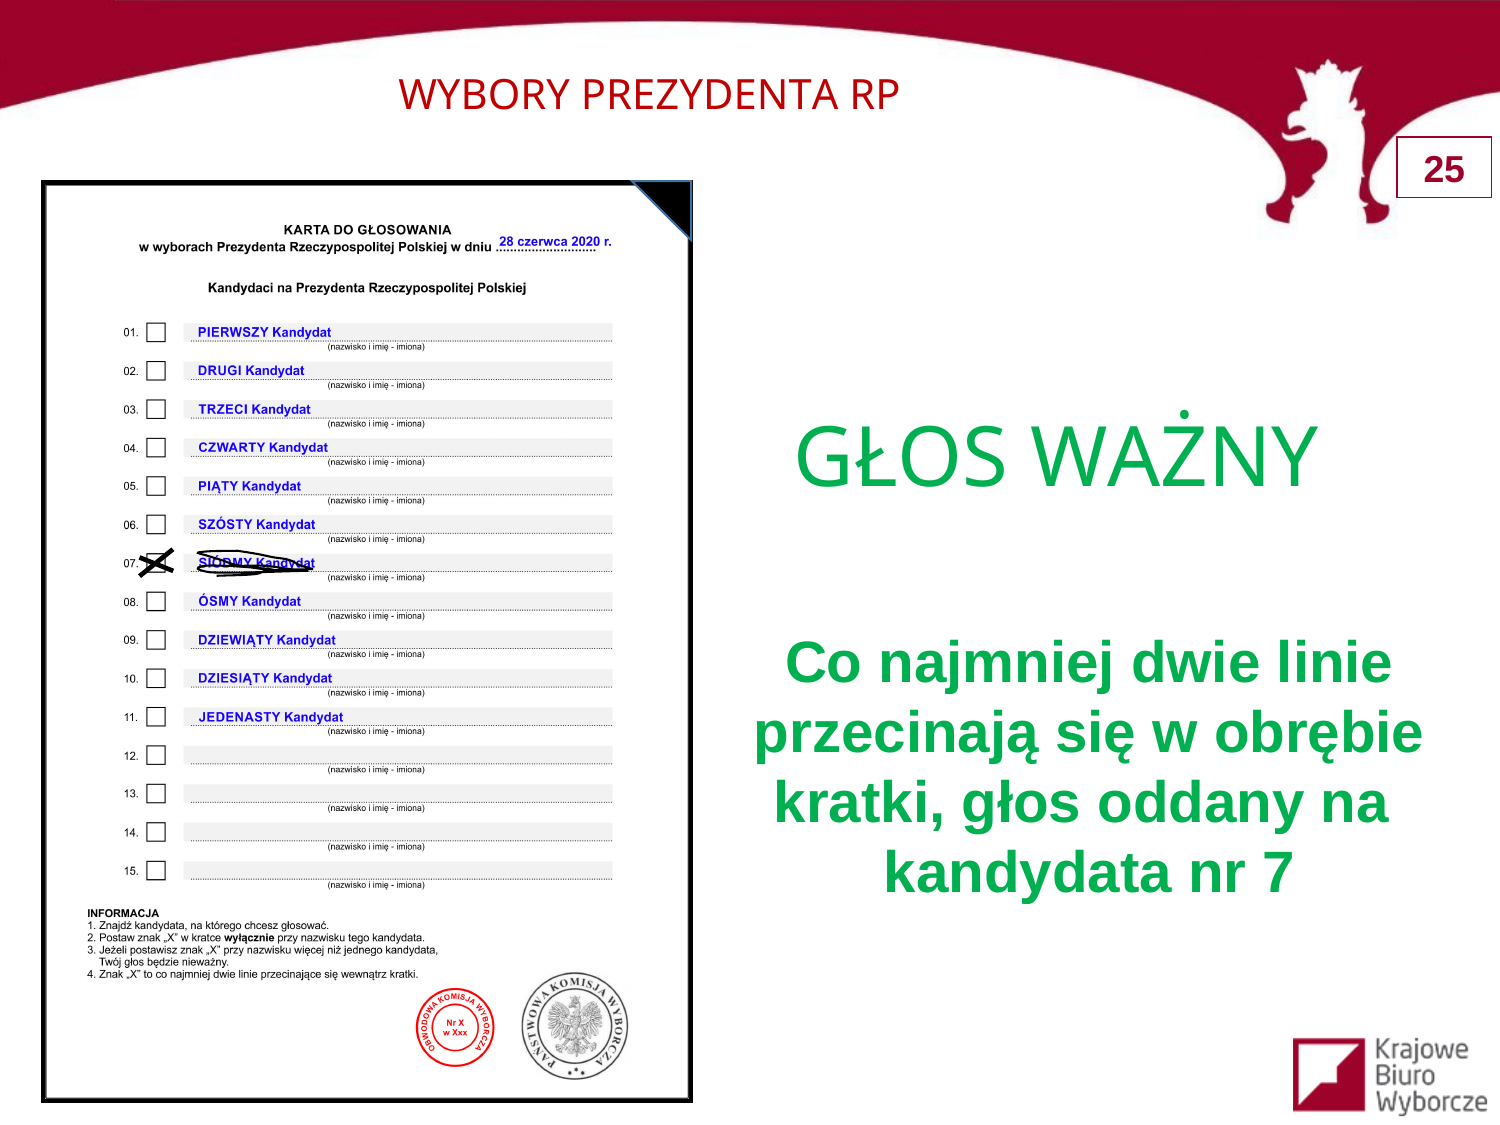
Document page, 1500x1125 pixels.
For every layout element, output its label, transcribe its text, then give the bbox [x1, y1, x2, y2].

picture [1293, 1035, 1489, 1118]
text_box GŁOS WAŻNY [755, 395, 1358, 512]
picture [0, 0, 1500, 262]
picture [45, 184, 689, 1099]
text_box [631, 181, 692, 241]
text_box Co najmniej dwie linie przecinają się w obrębie kratki, głos oddany na kandydata nr 7 [696, 616, 1483, 913]
text_box WYBORY PREZYDENTA RP [147, 59, 1152, 126]
